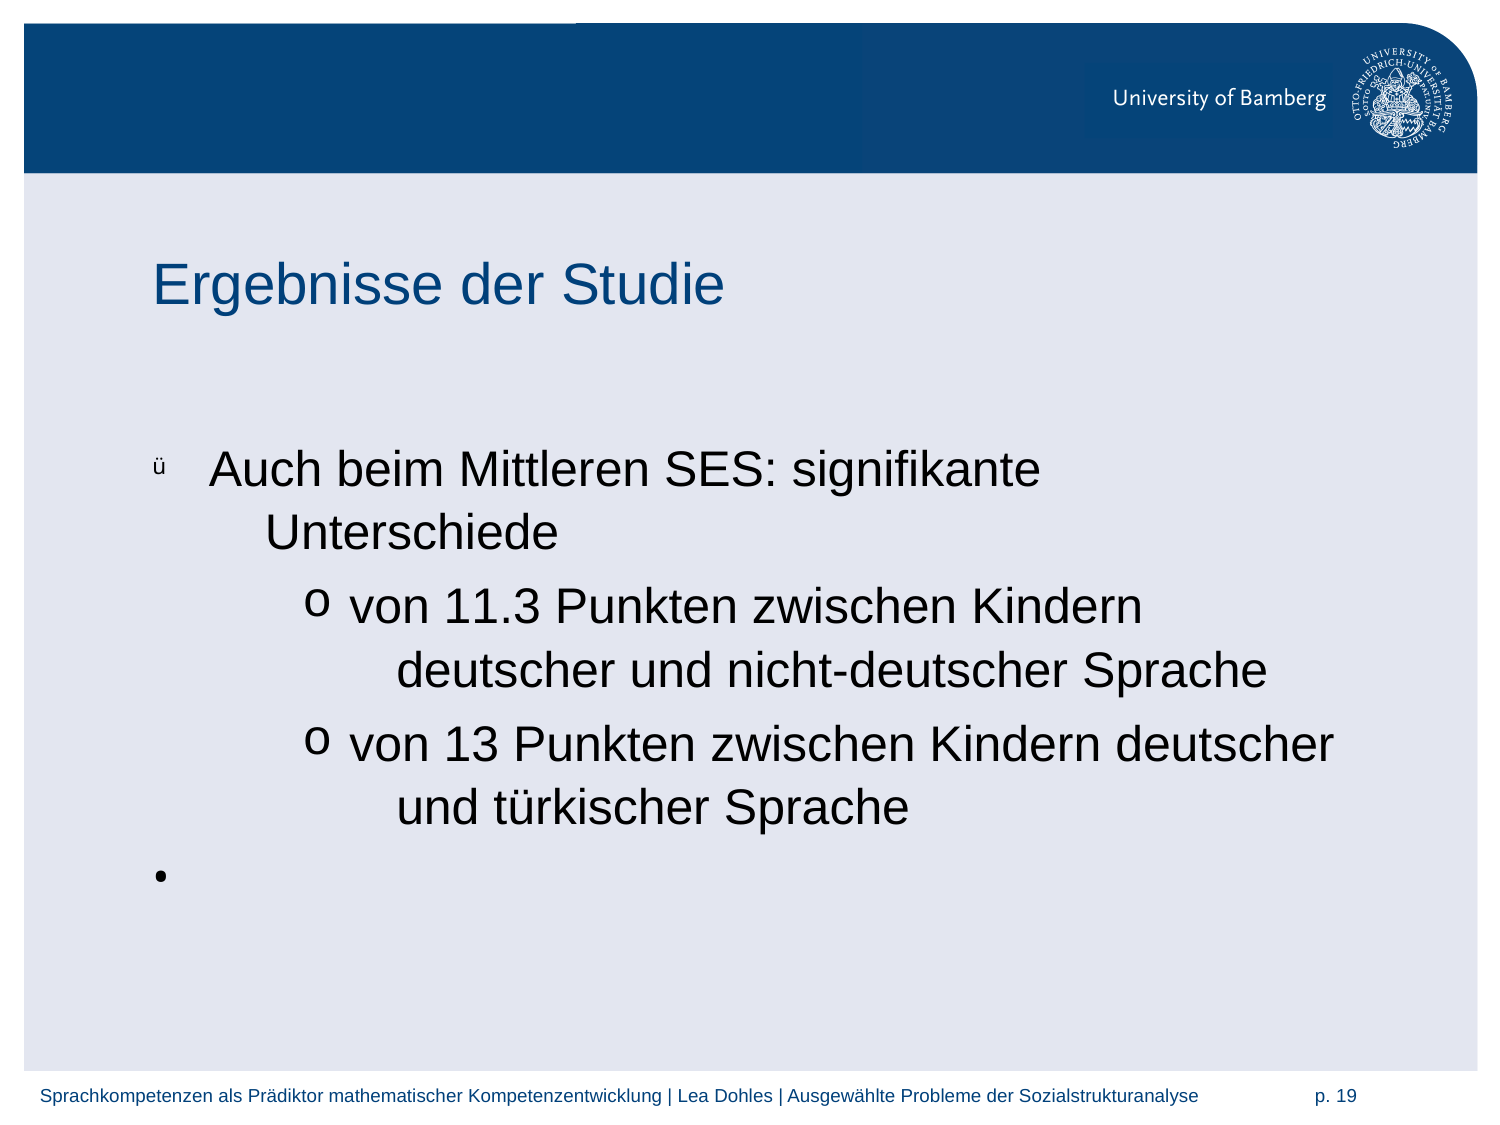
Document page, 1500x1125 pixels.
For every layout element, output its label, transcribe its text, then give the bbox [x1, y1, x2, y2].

title Ergebnisse der Studie [137, 187, 1363, 376]
list Auch beim Mittleren SES: signifikante Unterschiede von 11.3 Punkten zwischen Kindern deutscher und nicht-deutscher Sprache von 13 Punkten zwischen Kindern deutscher und türkischer Sprache [137, 425, 1363, 1008]
